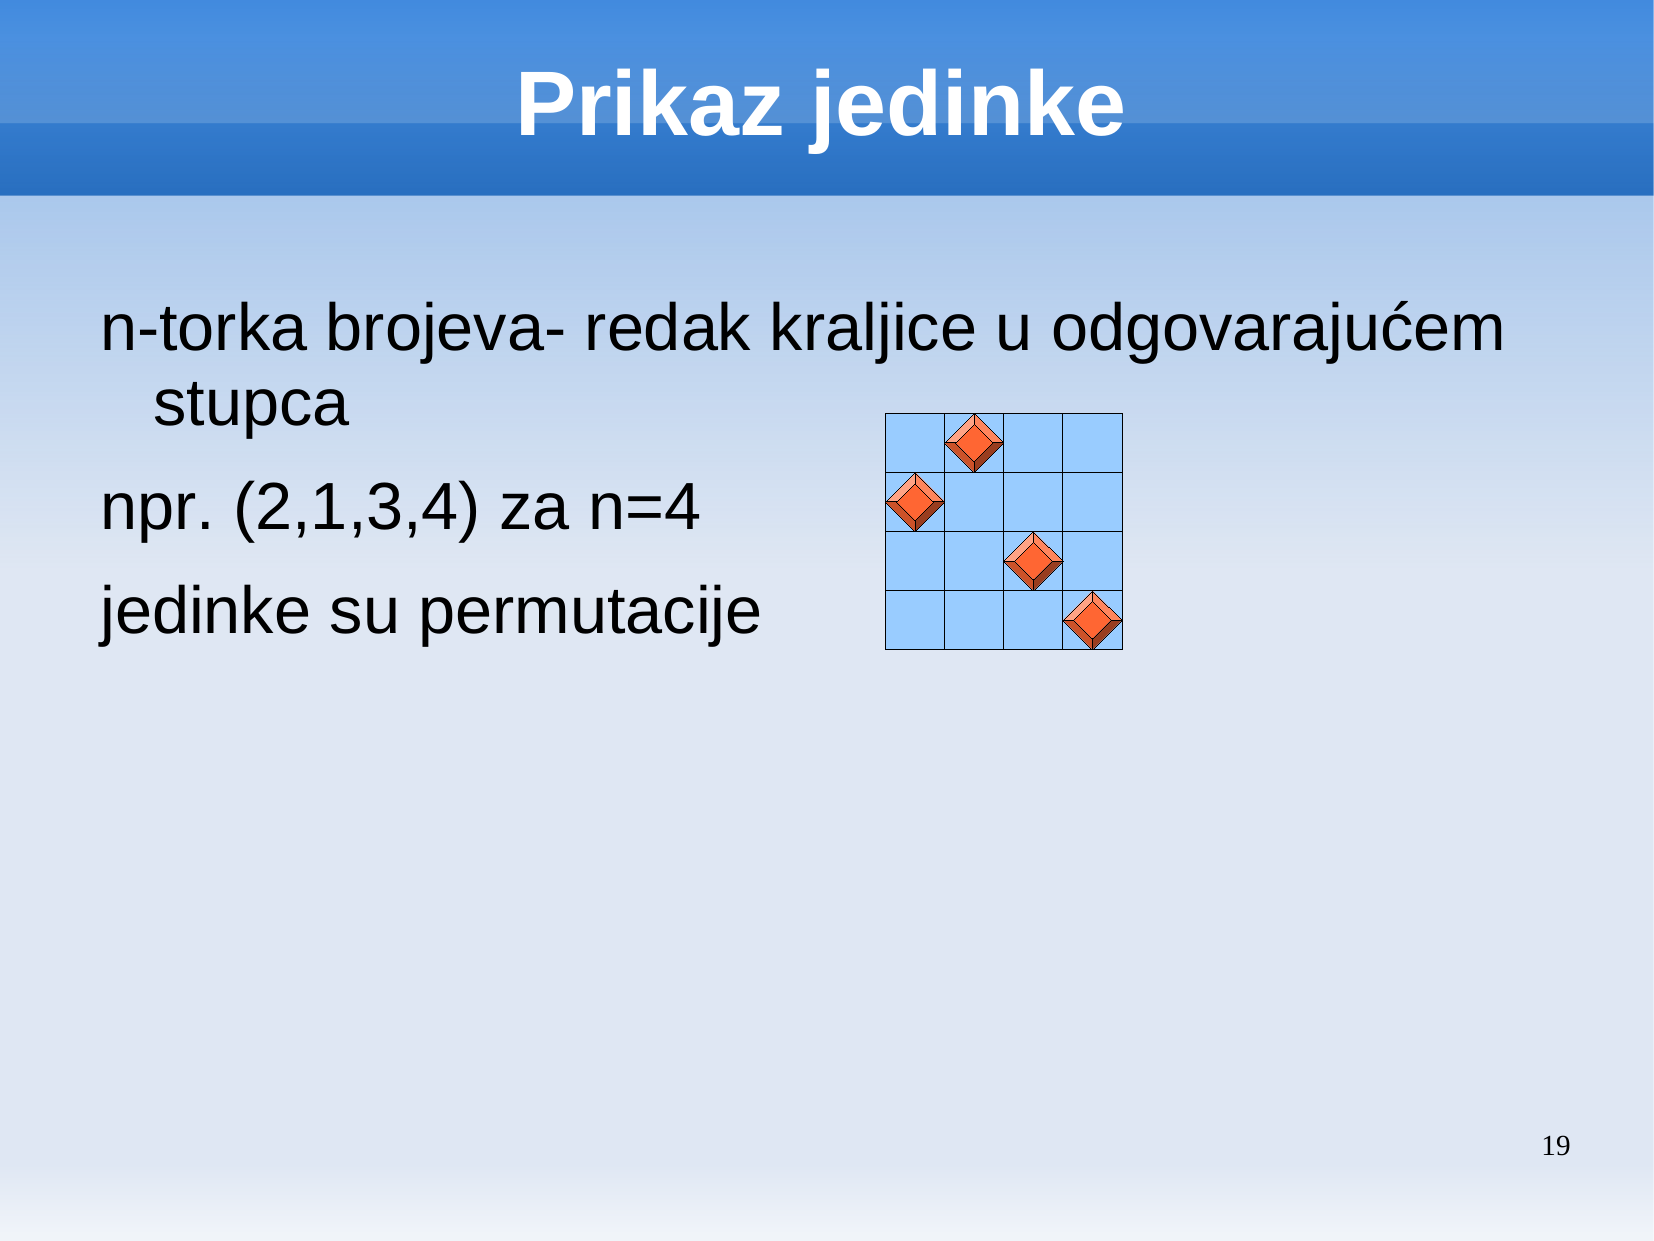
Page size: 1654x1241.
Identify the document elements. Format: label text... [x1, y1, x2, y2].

text_box [945, 591, 1003, 650]
title Prikaz jedinke [76, 7, 1565, 200]
list n-torka brojeva- redak kraljice u odgovarajućem stupca npr. (2,1,3,4) za n=4 jedinke su permutacije [82, 290, 1571, 1094]
text_box [1063, 591, 1091, 619]
text_box [885, 473, 913, 501]
text_box 1 [1062, 590, 1093, 621]
text_box [1004, 532, 1031, 559]
picture [0, 0, 1654, 1241]
text_box [1004, 473, 1062, 531]
text_box [1004, 532, 1123, 650]
text_box [1063, 602, 1123, 650]
text_box 1 [944, 413, 975, 443]
text_box [885, 591, 944, 650]
text_box [917, 473, 944, 500]
text_box [1094, 591, 1123, 619]
text_box 1 [885, 472, 916, 502]
text_box [885, 413, 1062, 590]
text_box [976, 413, 1003, 440]
text_box [1035, 532, 1062, 558]
text_box [945, 532, 1003, 590]
text_box 1 [1003, 531, 1034, 562]
text_box [1063, 473, 1123, 531]
text_box [945, 413, 973, 441]
text_box [1063, 413, 1123, 472]
